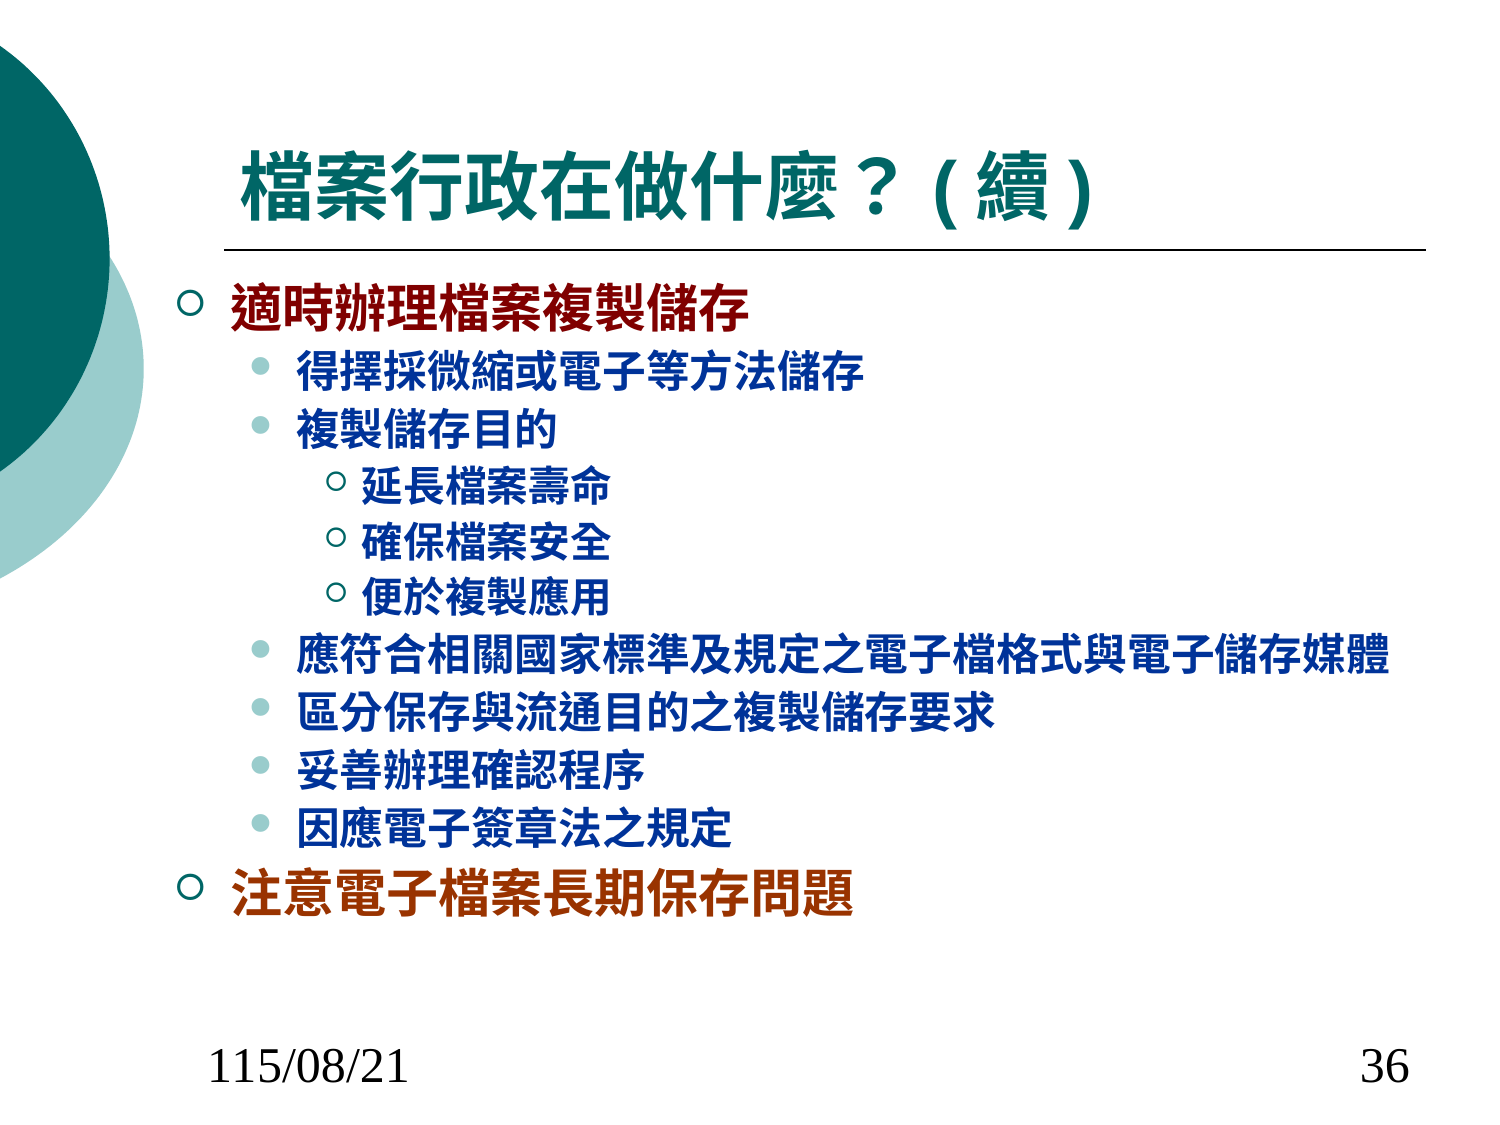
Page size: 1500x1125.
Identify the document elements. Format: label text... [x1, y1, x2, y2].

title 檔案行政在做什麼？(續) [224, 49, 1425, 237]
list 適時辦理檔案複製儲存 得擇採微縮或電子等方法儲存 複製儲存目的 延長檔案壽命 確保檔案安全 便於複製應用 應符合相關國家標準及規定之電子檔格式與電子儲存媒體 區分保存與流通目的之複製儲存要求 妥善辦理確認程序 因應電子簽章法之規定 注意電子檔案長期保存問題 [159, 274, 1476, 988]
